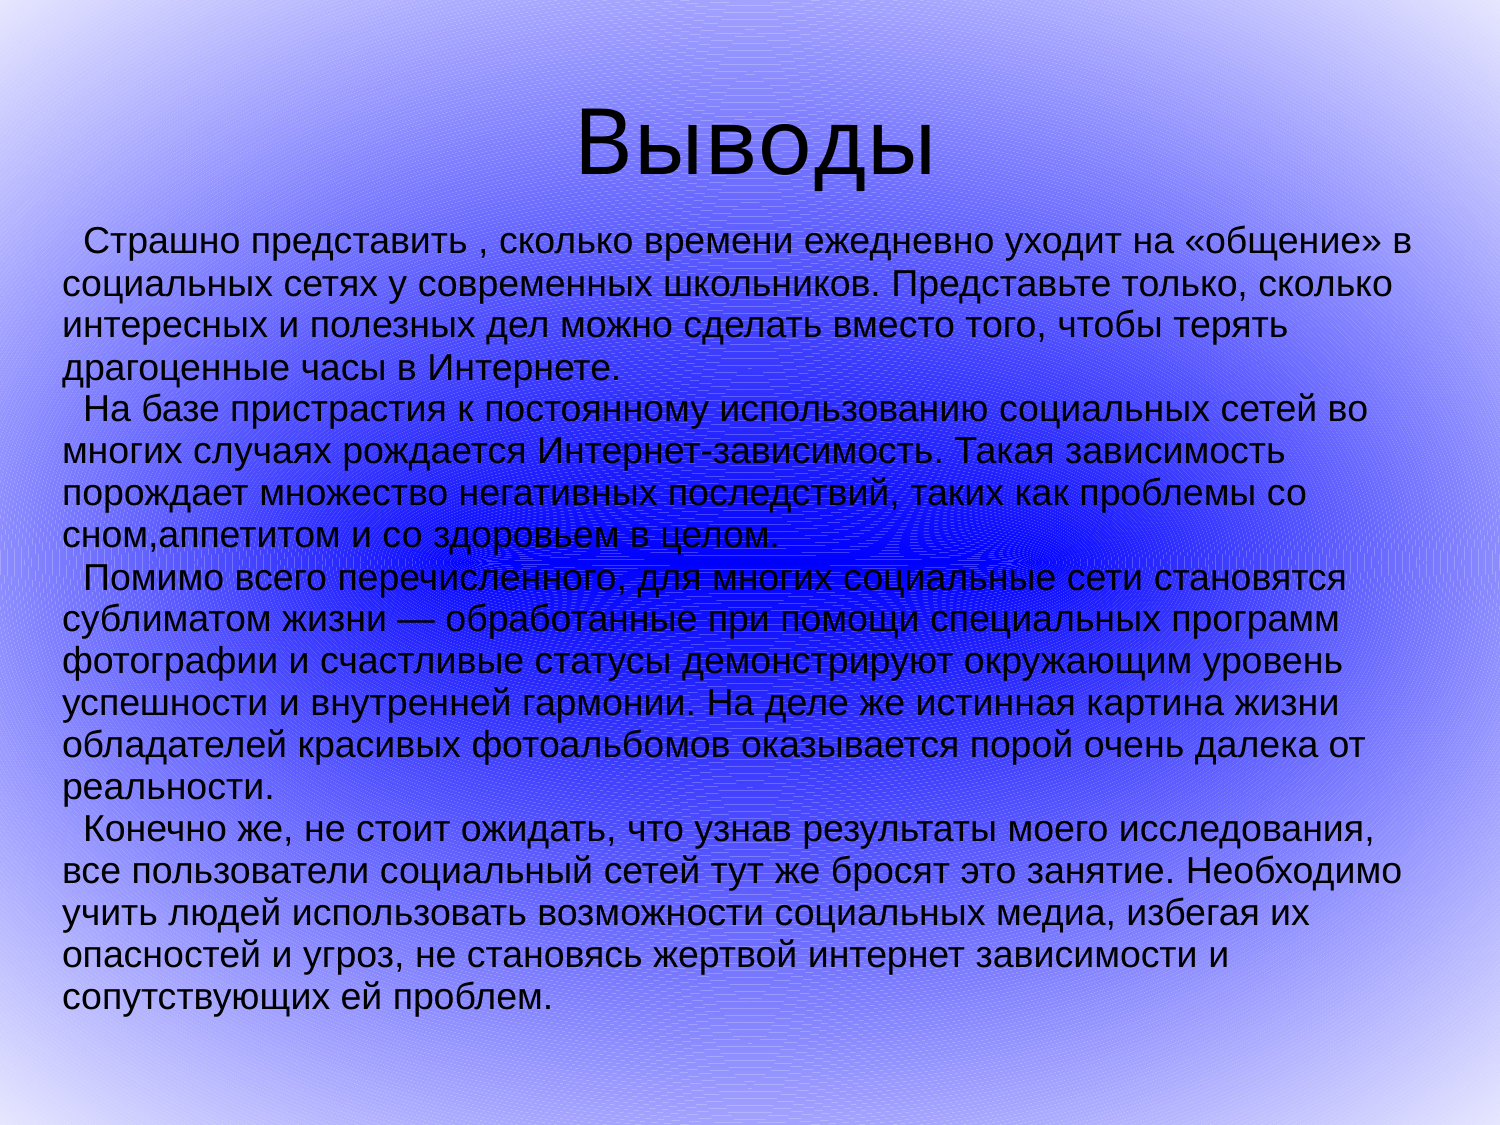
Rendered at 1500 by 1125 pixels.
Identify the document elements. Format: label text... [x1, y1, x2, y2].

text_box Страшно представить , сколько времени ежедневно уходит на «общение» в социальных сетях у современных школьников. Представьте только, сколько интересных и полезных дел можно сделать вместо того, чтобы терять драгоценные часы в Интернете. На базе пристрастия к постоянному использованию социальных сетей во многих случаях рождается Интернет-зависимость. Такая зависимость порождает множество негативных последствий, таких как проблемы со сном,аппетитом и со здоровьем в целом. Помимо всего перечисленного, для многих социальные сети становятся сублиматом жизни — обработанные при помощи специальных программ фотографии и счастливые статусы демонстрируют окружающим уровень успешности и внутренней гармонии. На деле же истинная картина жизни обладателей красивых фотоальбомов оказывается порой очень далека от реальности. Конечно же, не стоит ожидать, что узнав результаты моего исследования, все пользователи социальный сетей тут же бросят это занятие. Необходимо учить людей использовать возможности социальных медиа, избегая их опасностей и угроз, не становясь жертвой интернет зависимости и сопутствующих ей проблем. [47, 212, 1453, 1027]
title Выводы [75, 45, 1425, 212]
